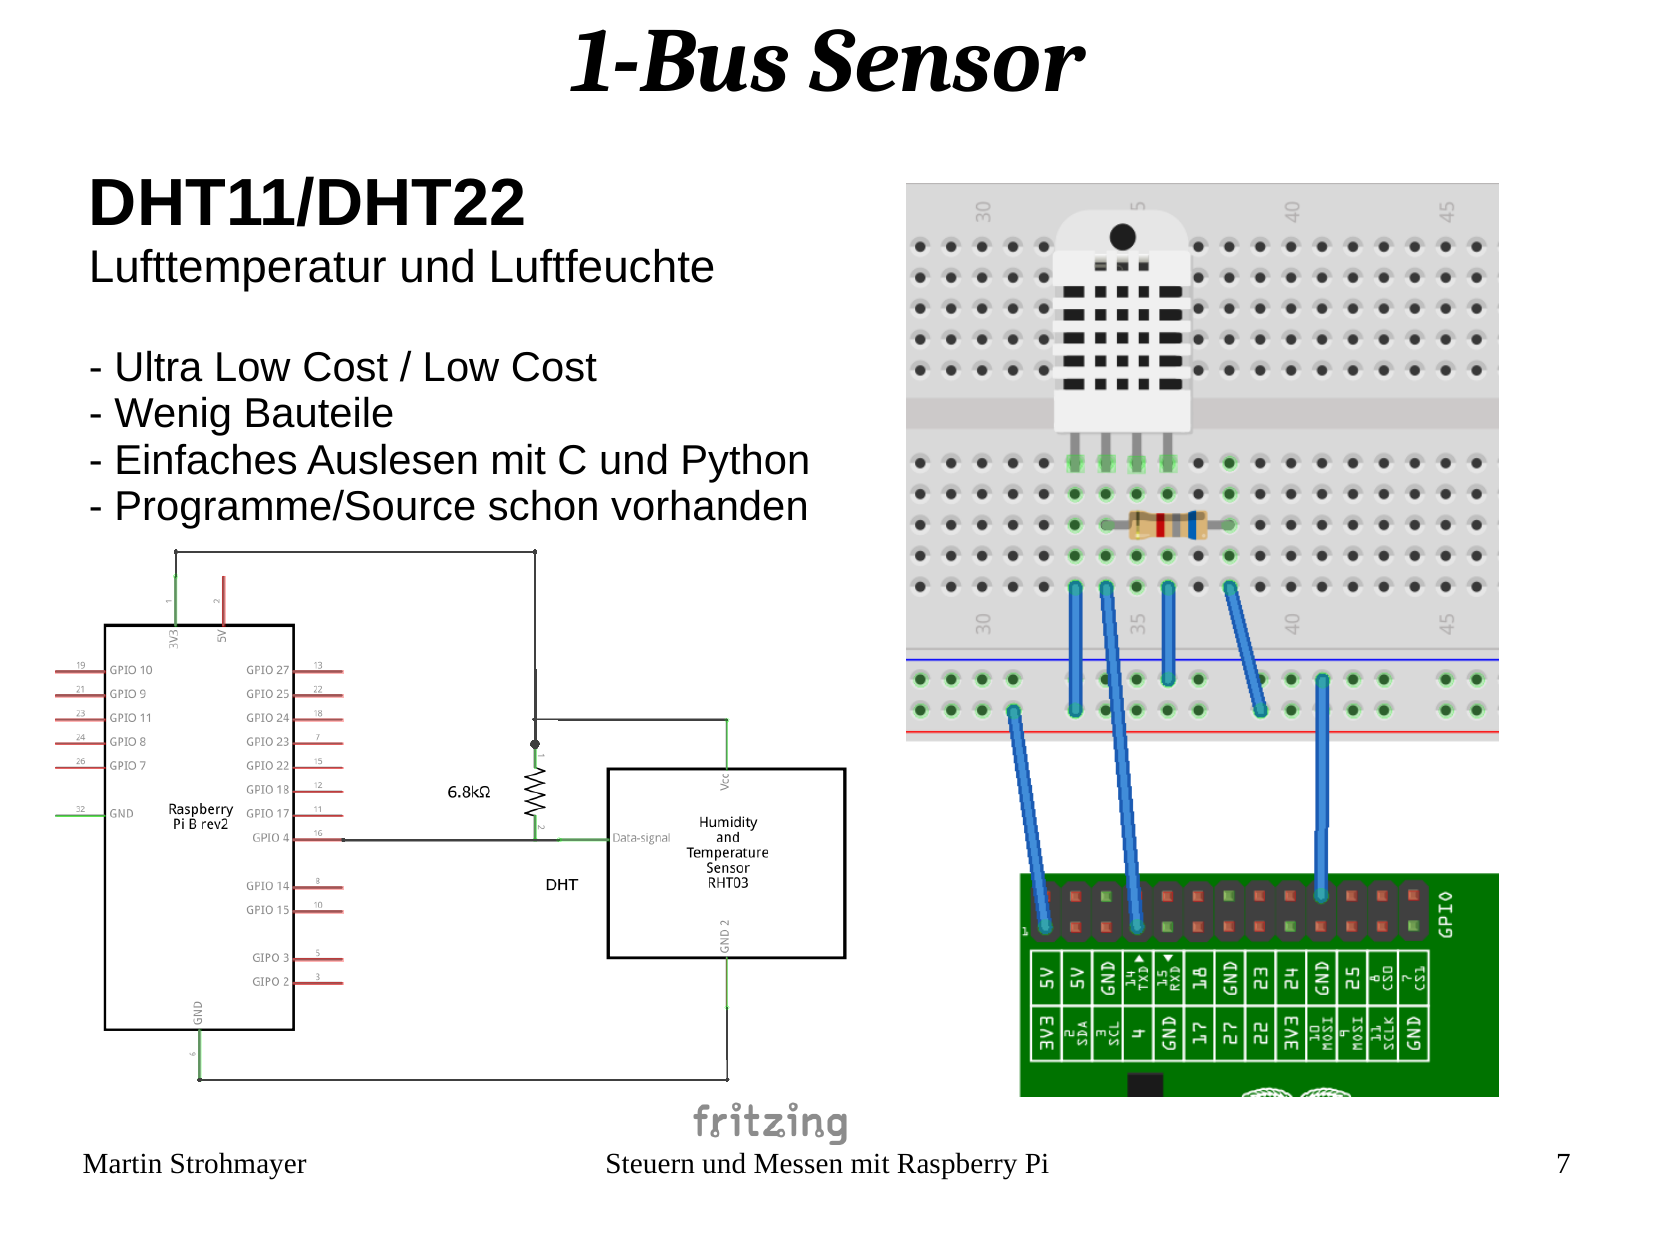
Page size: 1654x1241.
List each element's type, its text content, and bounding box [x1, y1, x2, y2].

picture [906, 183, 1499, 1097]
picture [55, 546, 849, 1145]
text_box DHT11/DHT22 Lufttemperatur und Luftfeuchte - Ultra Low Cost / Low Cost - Wenig Bauteile - Einfaches Auslesen mit C und Python - Programme/Source schon vorhanden [74, 149, 981, 538]
title 1-Bus Sensor [3, 7, 1654, 116]
